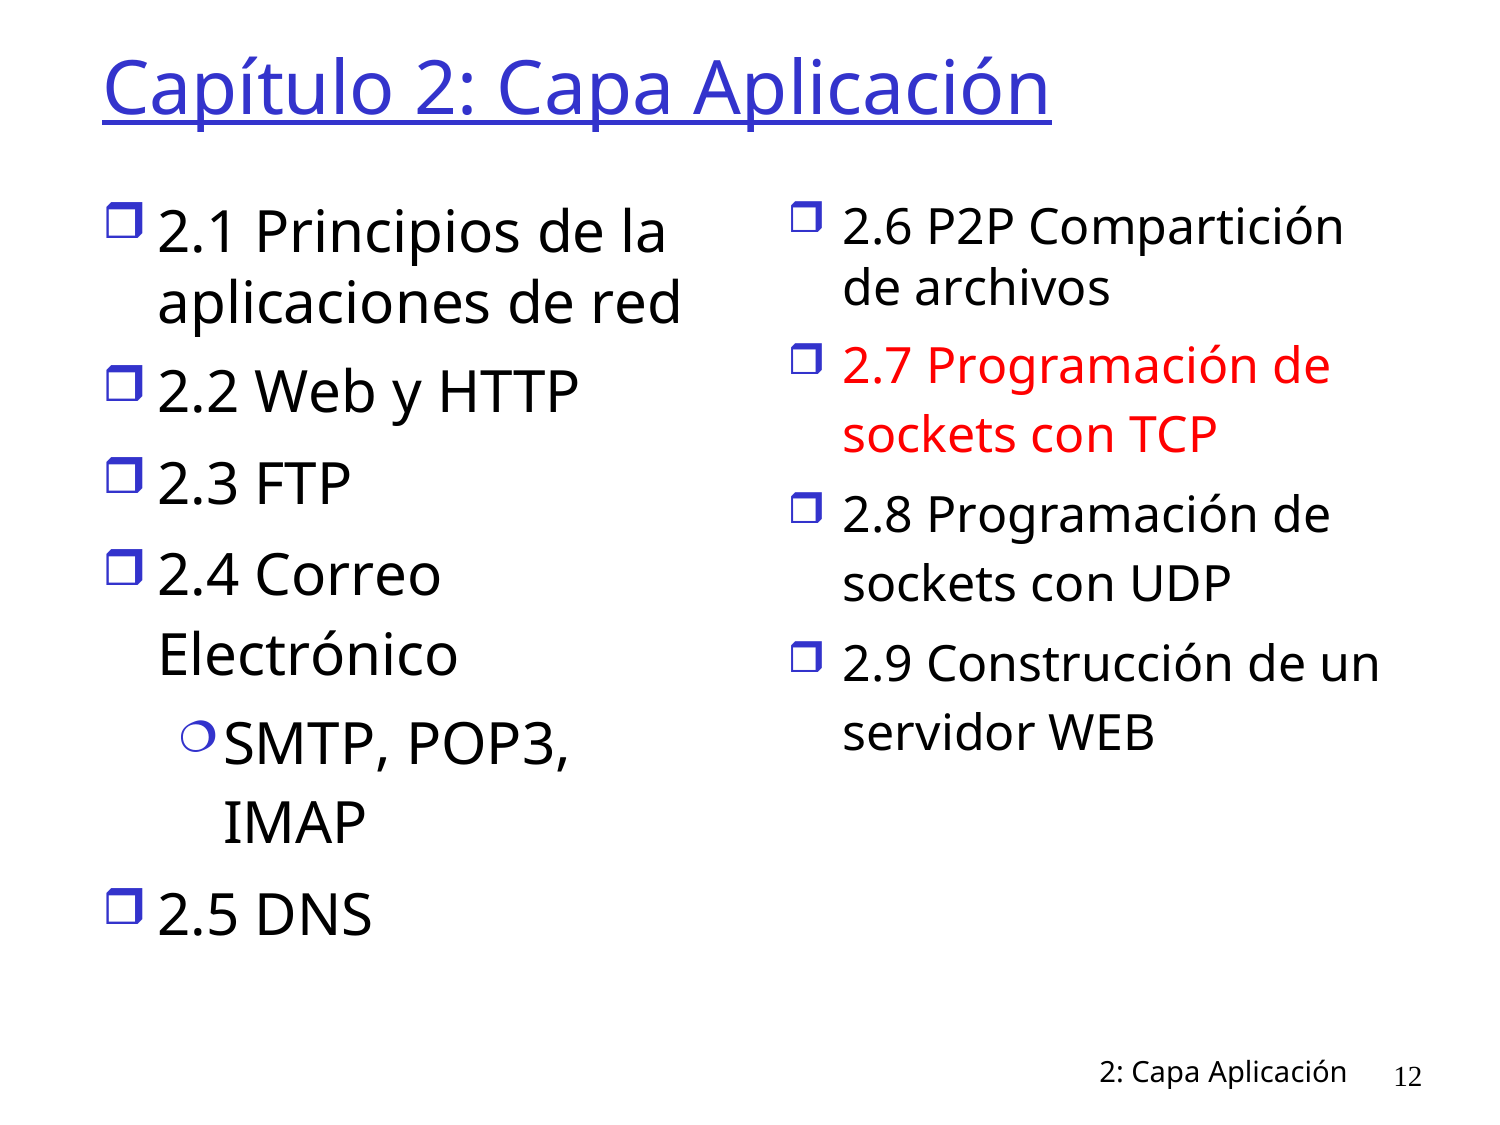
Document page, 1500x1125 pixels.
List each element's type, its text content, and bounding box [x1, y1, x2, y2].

list 2.1 Principios de la aplicaciones de red 2.2 Web y HTTP 2.3 FTP 2.4 Correo Electrónico SMTP, POP3, IMAP 2.5 DNS [87, 187, 741, 1066]
list 2.6 P2P Compartición de archivos 2.7 Programación de sockets con TCP 2.8 Programación de sockets con UDP 2.9 Construcción de un servidor WEB [772, 187, 1426, 1066]
title Capítulo 2: Capa Aplicación [87, 15, 1426, 158]
